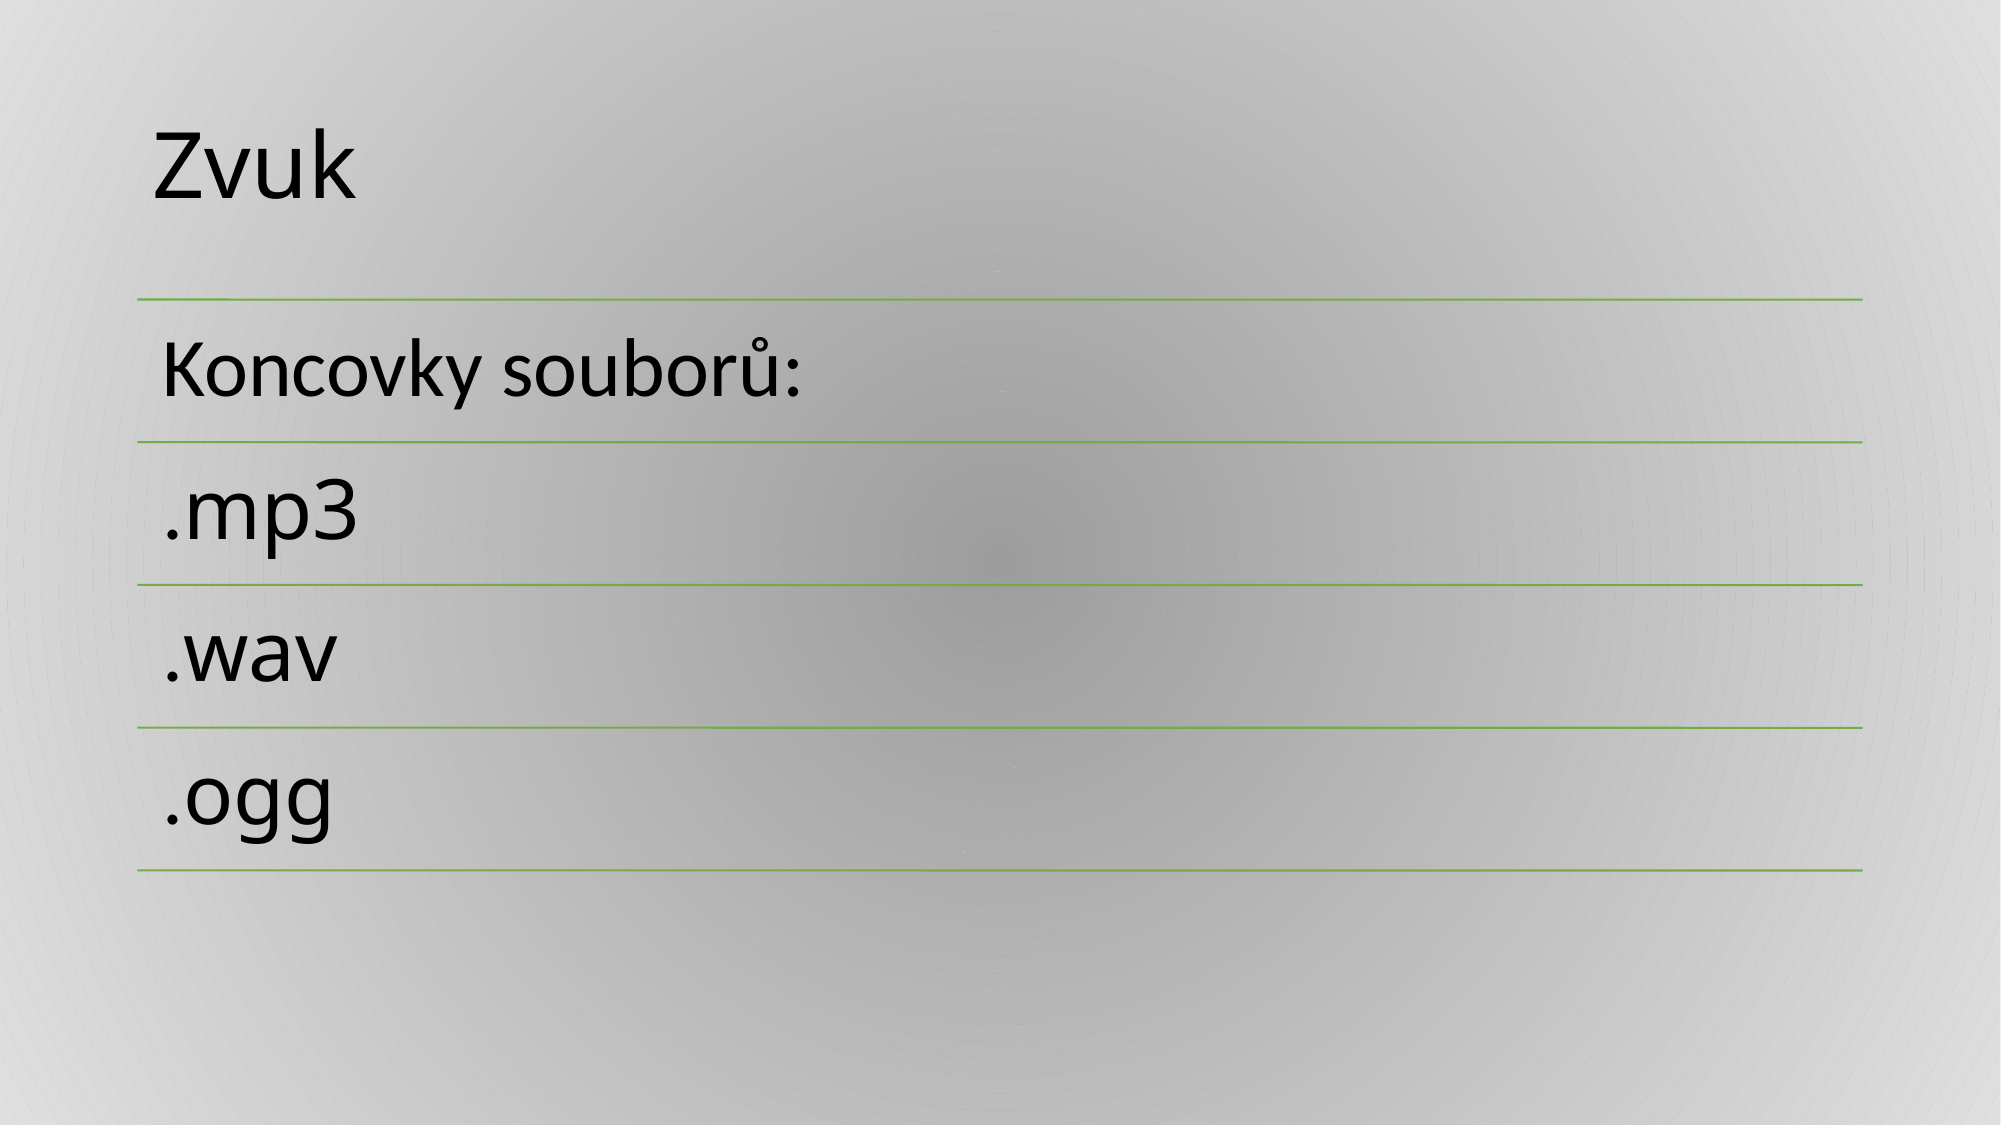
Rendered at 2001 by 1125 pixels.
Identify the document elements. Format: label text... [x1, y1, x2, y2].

text_box Koncovky souborů: [137, 299, 1863, 442]
text_box .wav [137, 584, 1863, 727]
text_box [0, 0, 2000, 1125]
title Zvuk [137, 59, 1863, 278]
text_box .ogg [137, 727, 1863, 870]
text_box .mp3 [137, 442, 1863, 584]
